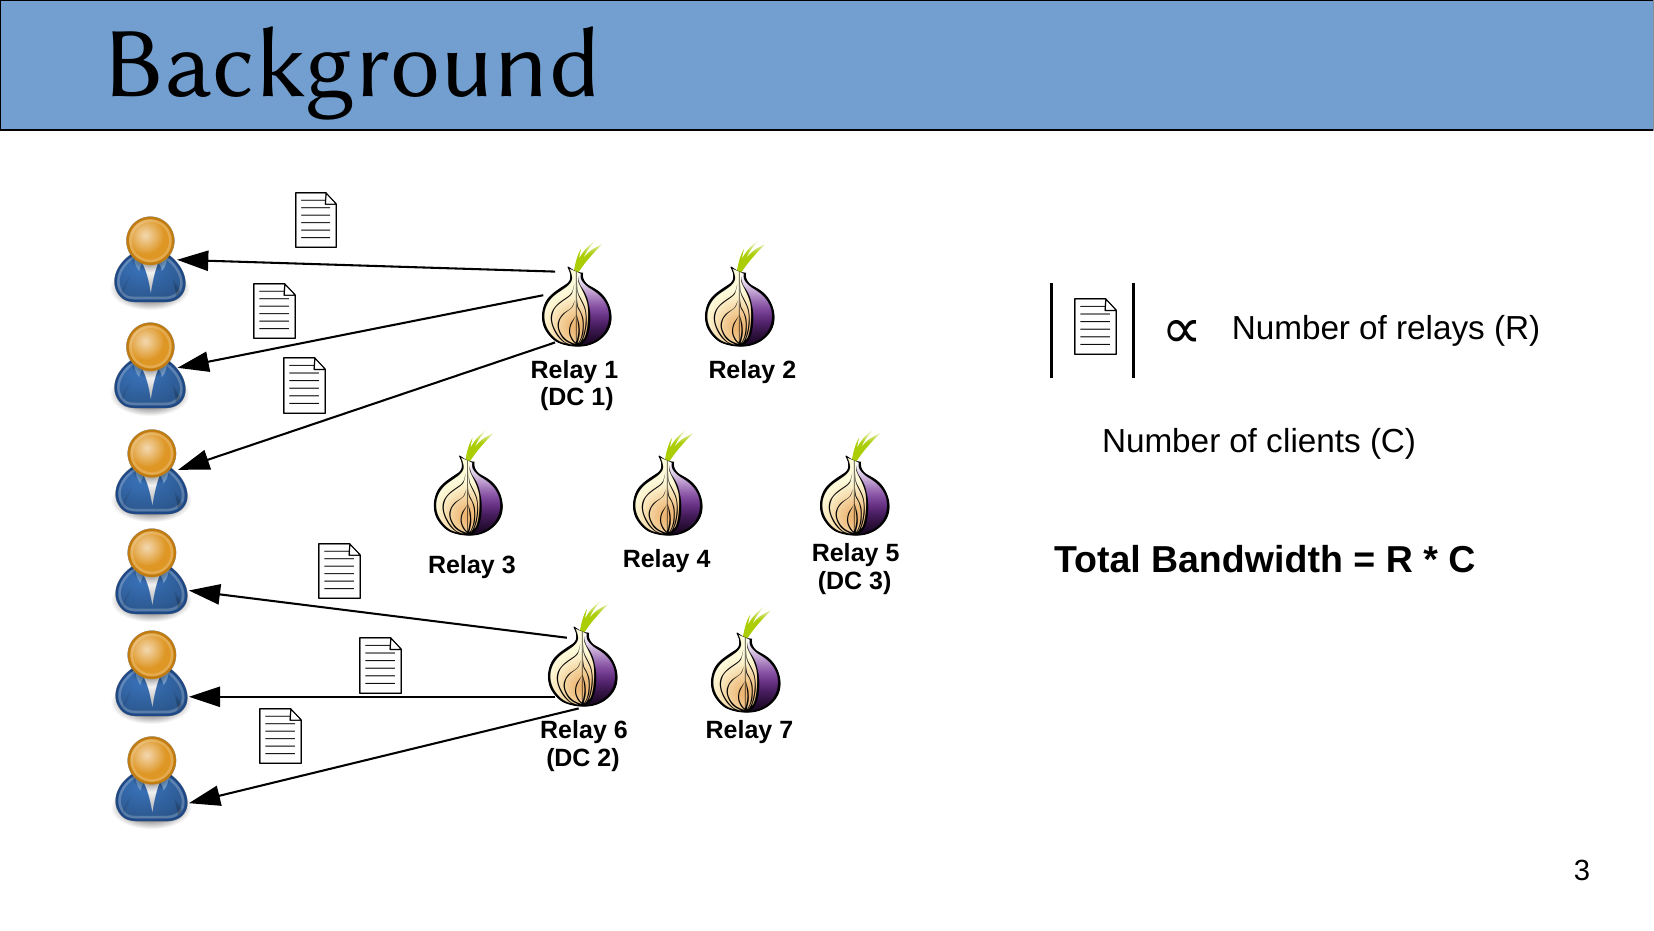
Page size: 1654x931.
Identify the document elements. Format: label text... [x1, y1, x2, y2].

picture [1145, 294, 1218, 367]
text_box (DC 1) [525, 375, 632, 447]
text_box [1317, 0, 1654, 130]
text_box Number of relays (R) [1217, 302, 1583, 355]
text_box Relay 6 [525, 708, 571, 720]
picture [253, 283, 296, 339]
text_box (DC 3) [803, 558, 910, 630]
picture [684, 235, 797, 349]
picture [1074, 298, 1117, 355]
text_box [0, 0, 88, 130]
text_box 3 [1559, 846, 1607, 895]
picture [799, 424, 912, 531]
text_box Relay 7 [690, 708, 830, 773]
text_box Total Bandwidth = R * C [1039, 531, 1654, 589]
picture [359, 637, 402, 694]
picture [259, 708, 302, 764]
text_box Relay 2 [693, 348, 833, 413]
picture [100, 425, 203, 729]
picture [413, 424, 525, 538]
text_box Relay 1 [515, 348, 655, 413]
picture [283, 357, 326, 414]
text_box (DC 2) [531, 736, 638, 807]
text_box Relay 5 [797, 531, 936, 596]
text_box Background [88, 0, 1317, 131]
picture [527, 595, 640, 708]
picture [612, 424, 725, 537]
picture [99, 212, 201, 315]
text_box Relay 6 [525, 708, 665, 773]
text_box Relay 3 [413, 543, 553, 608]
text_box Relay 4 [608, 537, 747, 602]
picture [295, 192, 337, 248]
picture [690, 601, 803, 708]
picture [99, 318, 201, 421]
picture [100, 732, 203, 835]
picture [318, 543, 361, 599]
text_box Number of clients (C) [1087, 414, 1453, 467]
picture [521, 235, 634, 348]
